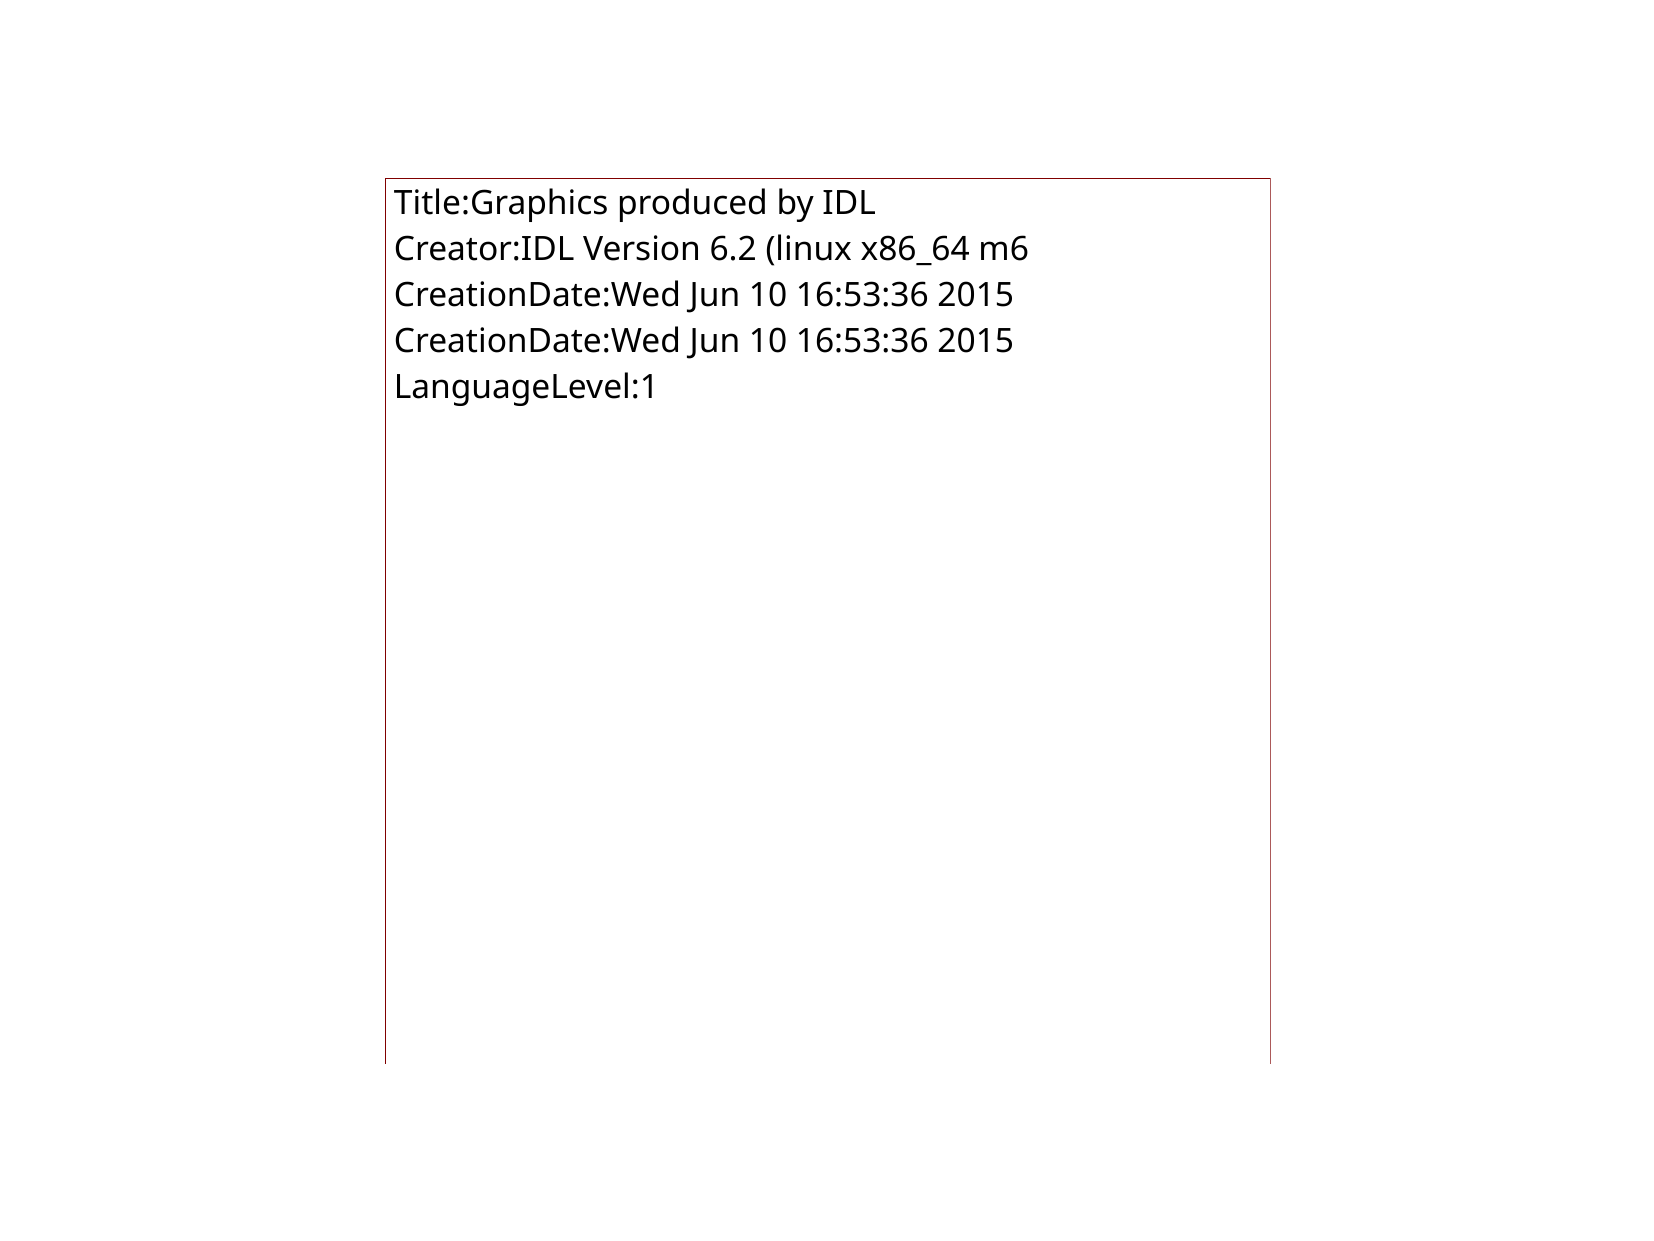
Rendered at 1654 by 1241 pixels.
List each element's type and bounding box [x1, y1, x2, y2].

picture [383, 176, 1271, 1064]
